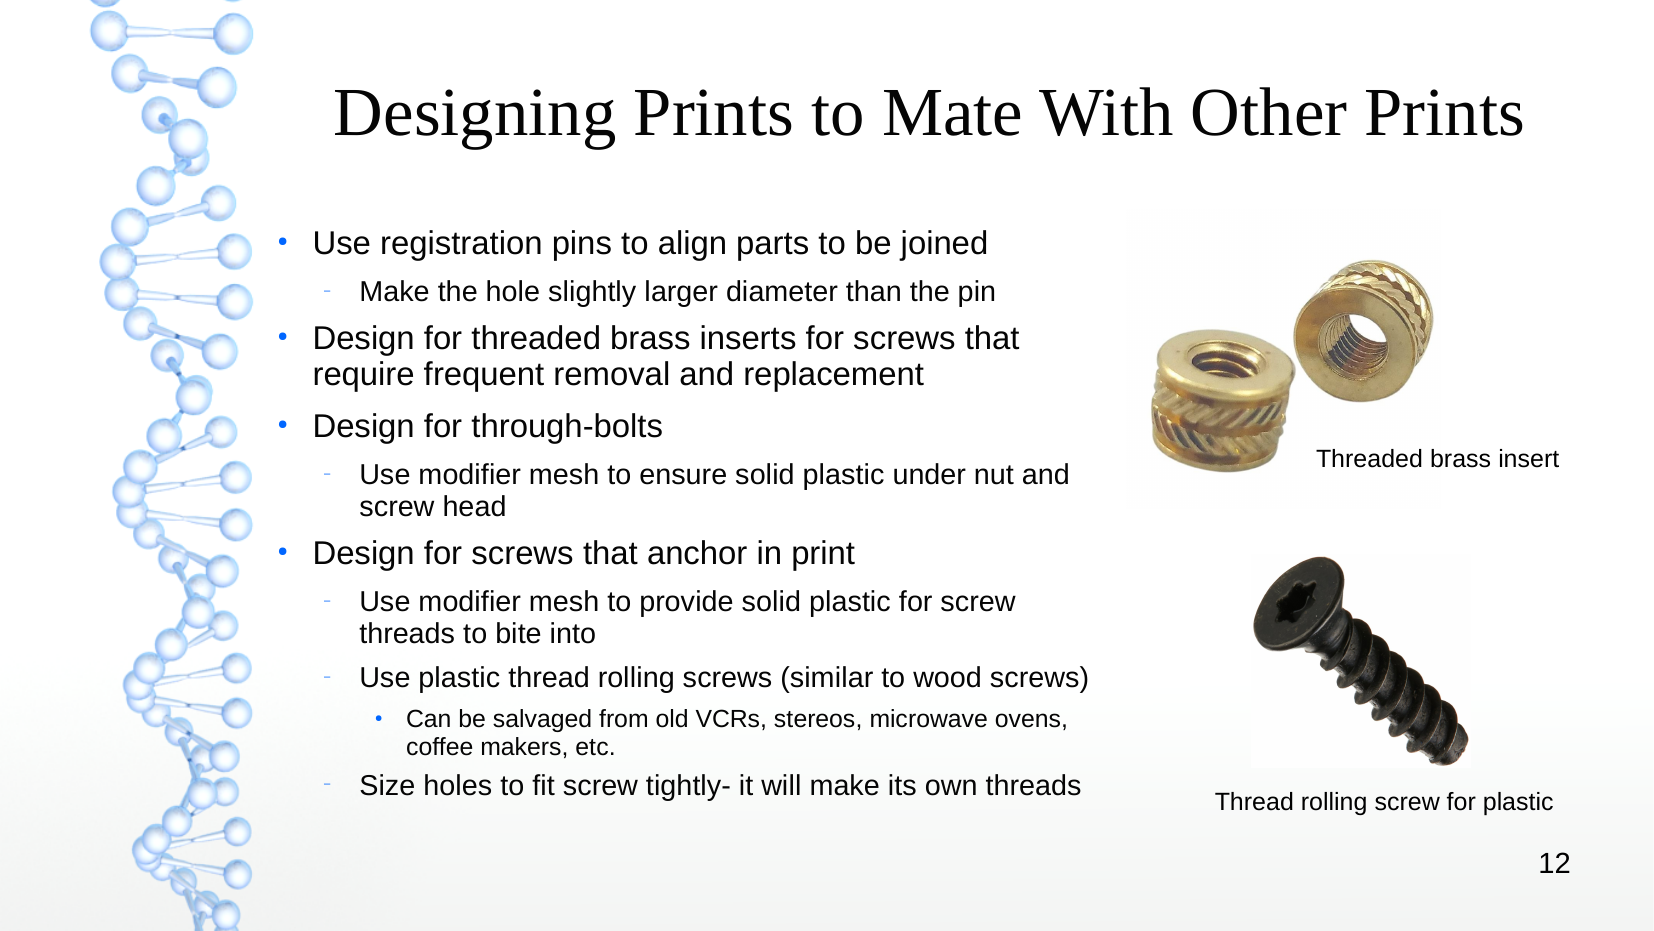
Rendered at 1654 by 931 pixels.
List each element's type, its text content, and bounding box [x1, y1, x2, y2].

title Designing Prints to Mate With Other Prints [265, 35, 1595, 189]
text_box Thread rolling screw for plastic [1200, 780, 1570, 823]
text_box Threaded brass insert [1301, 437, 1576, 481]
picture [0, 0, 1654, 931]
list Use registration pins to align parts to be joined Make the hole slightly larger diameter than the pin Design for threaded brass inserts for screws that require frequent removal and replacement Design for through-bolts Use modifier mesh to ensure solid plastic under nut and screw head Design for screws that anchor in print Use modifier mesh to provide solid plastic for screw threads to bite into Use plastic thread rolling screws (similar to wood screws) Can be salvaged from old VCRs, stereos, microwave ovens, coffee makers, etc. Size holes to fit screw tightly- it will make its own threads [265, 224, 1096, 841]
